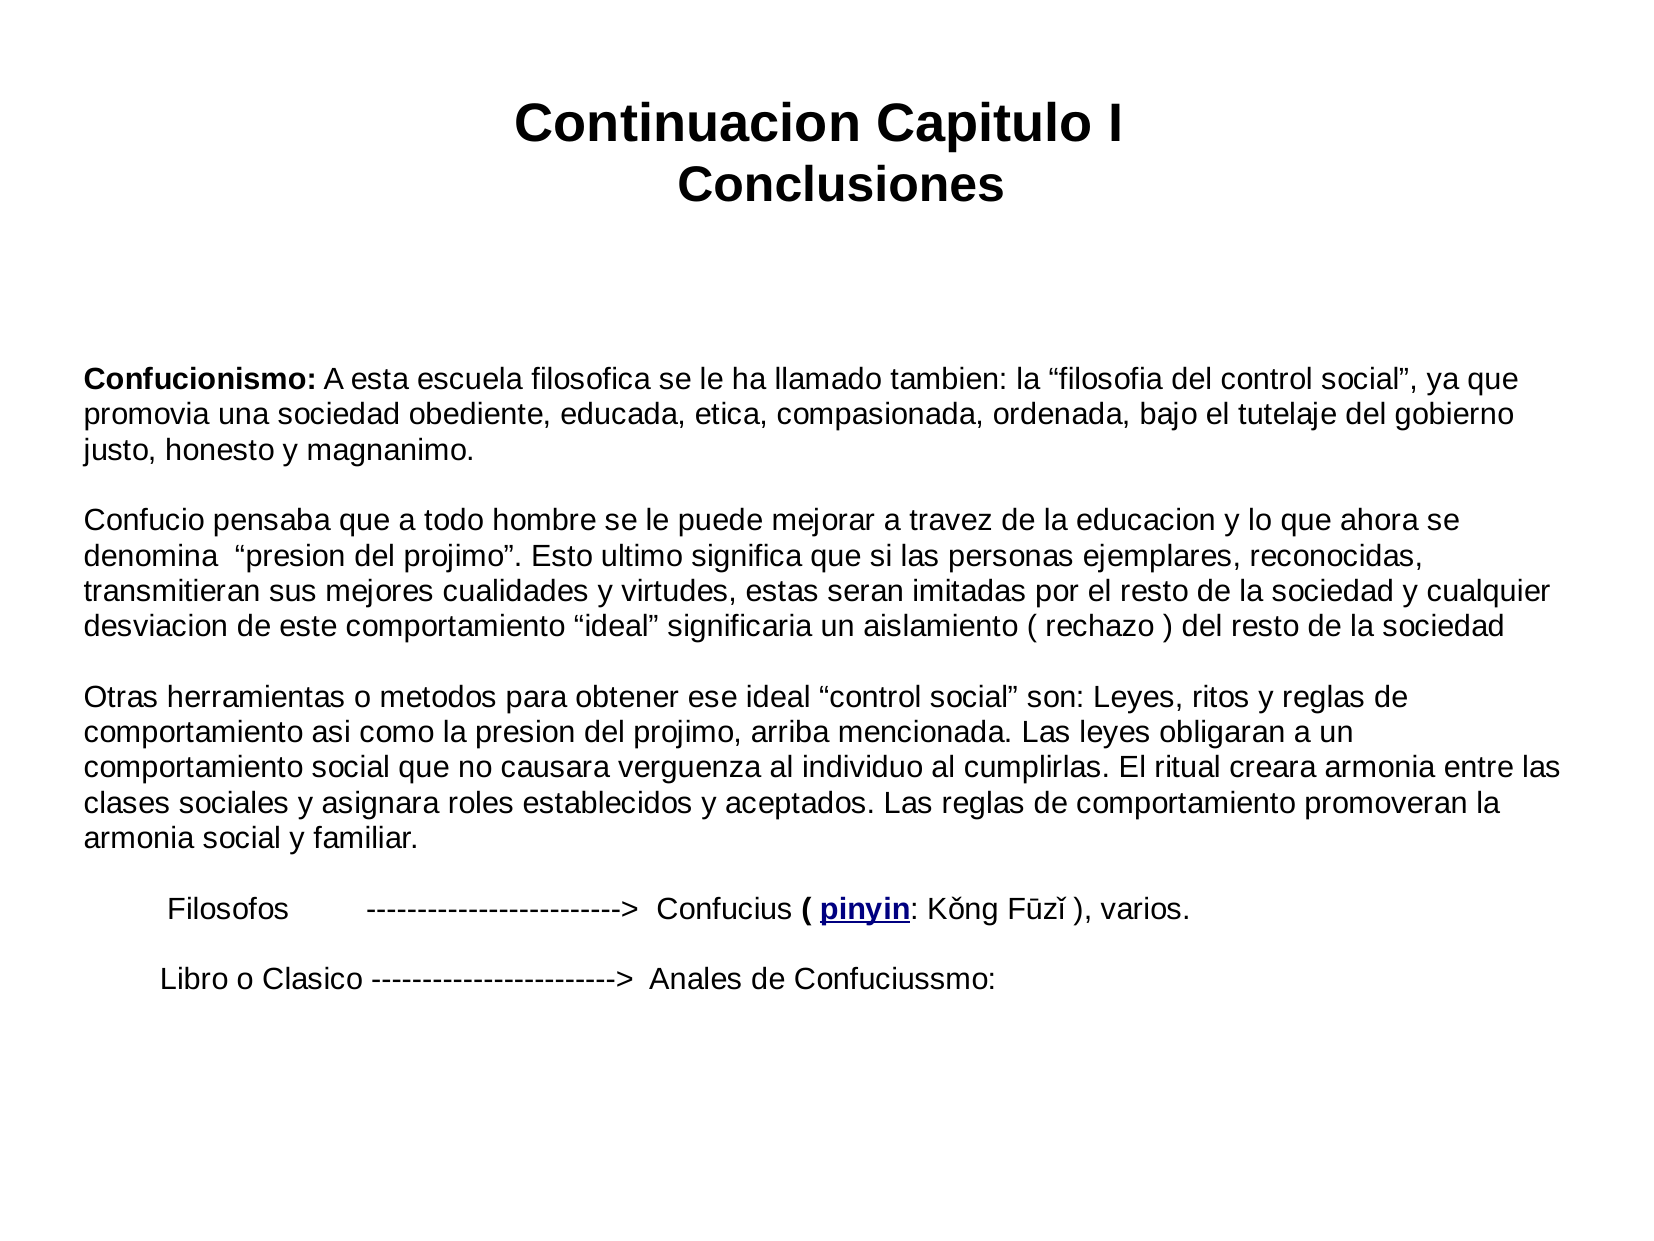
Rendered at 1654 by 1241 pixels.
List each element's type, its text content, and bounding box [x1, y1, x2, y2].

title Continuacion Capitulo I Conclusiones [82, 56, 1571, 250]
chart [82, 290, 1565, 1106]
